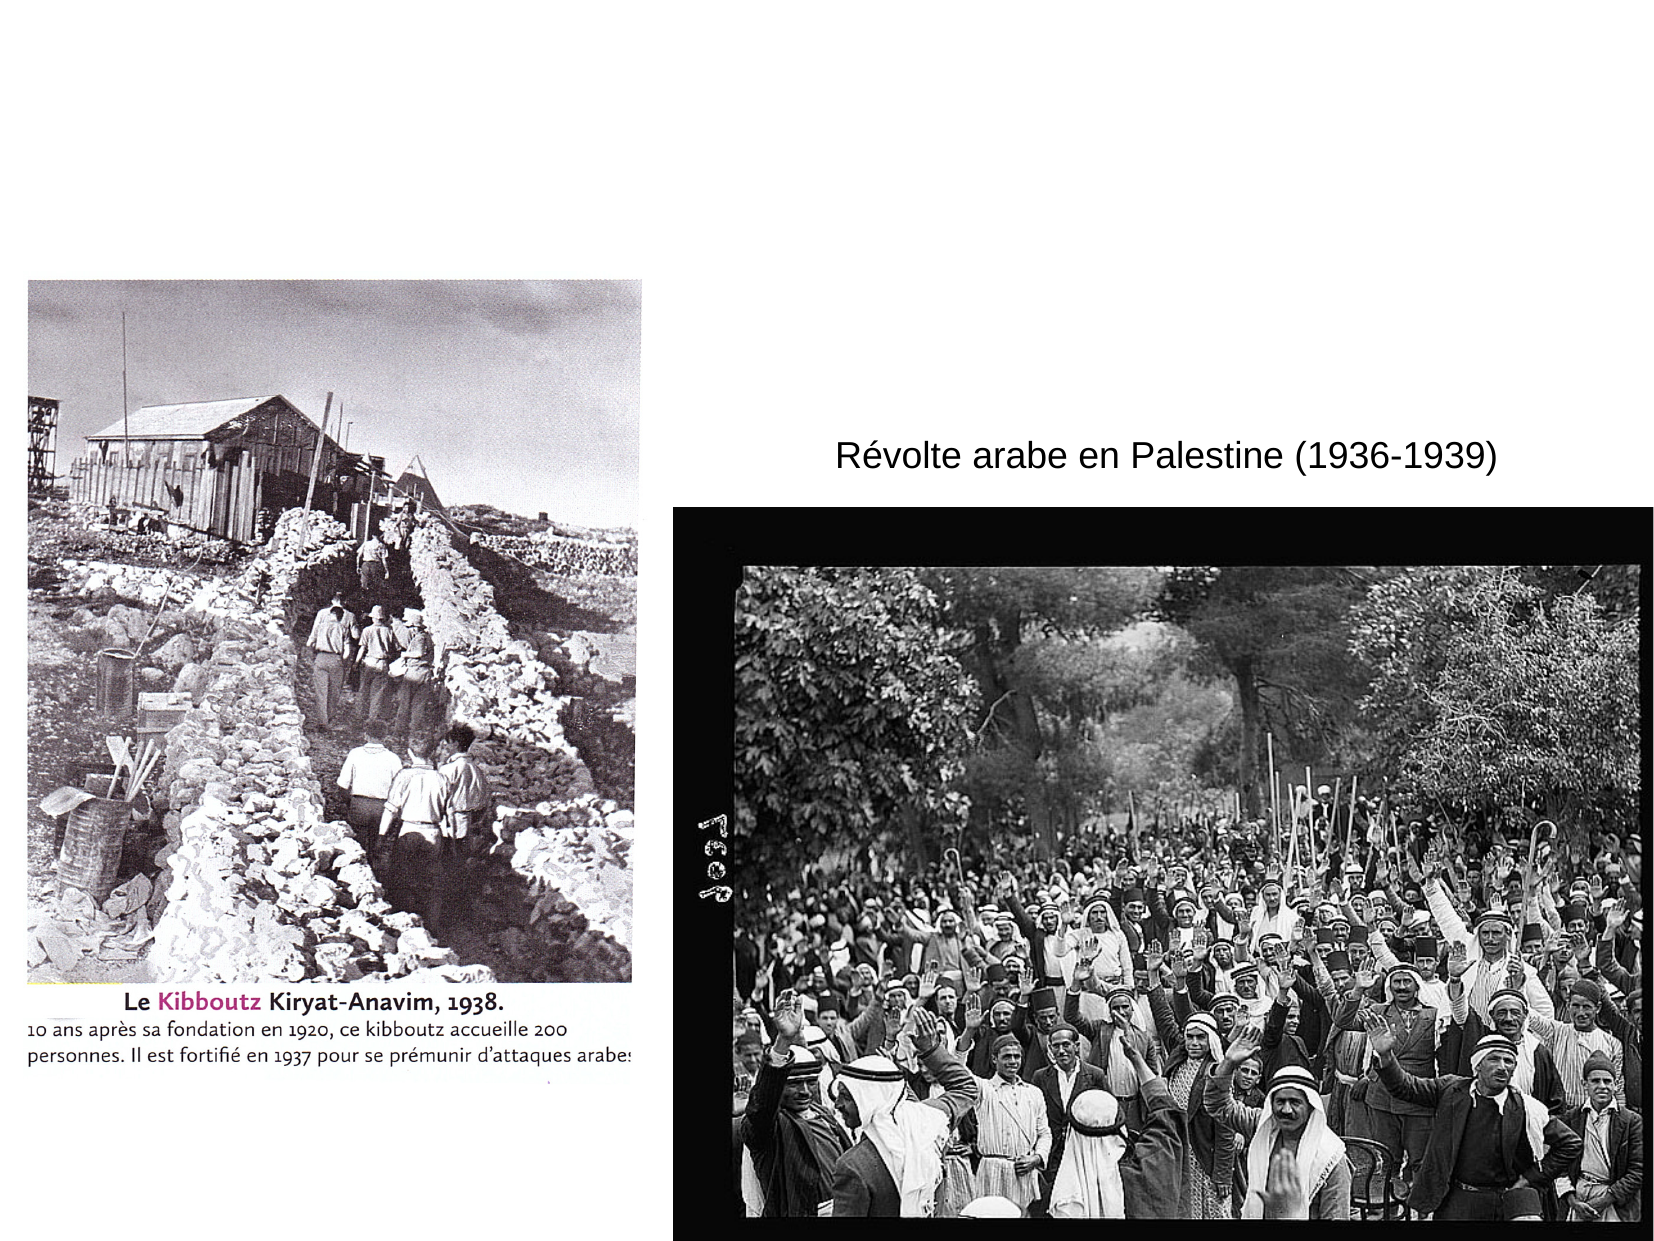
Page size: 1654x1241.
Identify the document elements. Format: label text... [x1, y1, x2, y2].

picture [23, 271, 650, 1085]
text_box Révolte arabe en Palestine (1936-1939) [820, 427, 1524, 485]
picture [673, 507, 1654, 1241]
